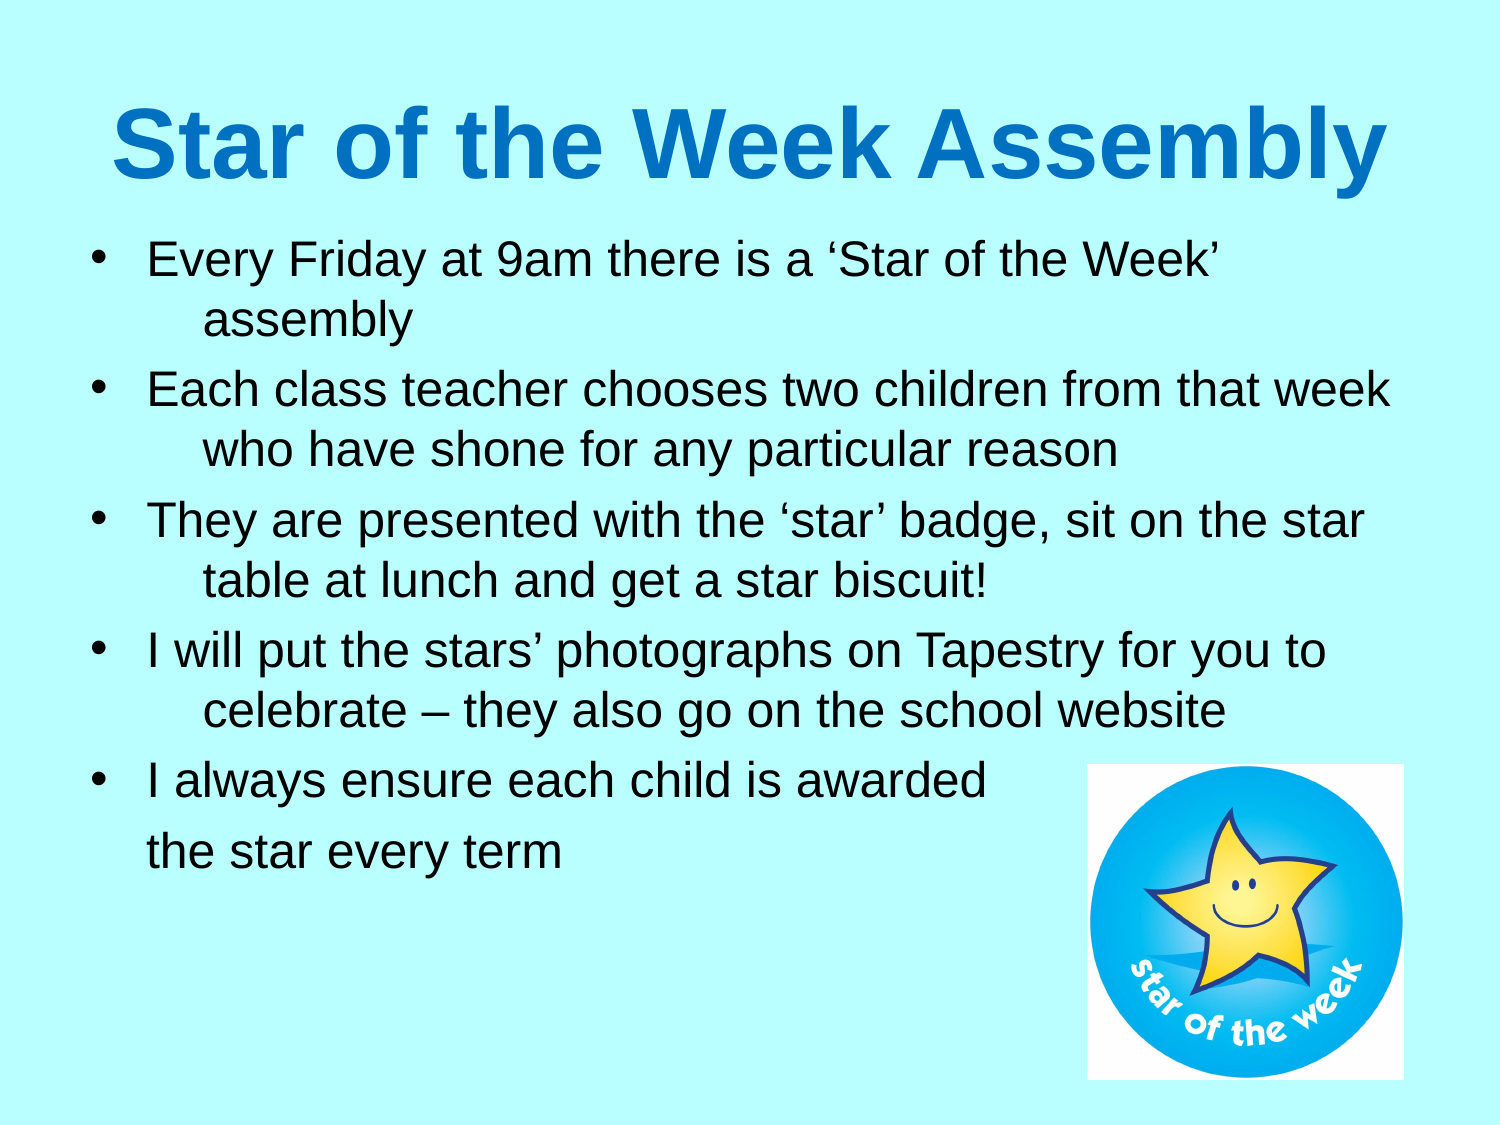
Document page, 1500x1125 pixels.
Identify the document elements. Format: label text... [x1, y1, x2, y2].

picture [1087, 764, 1404, 1080]
list Every Friday at 9am there is a ‘Star of the Week’ assembly Each class teacher chooses two children from that week who have shone for any particular reason They are presented with the ‘star’ badge, sit on the star table at lunch and get a star biscuit! I will put the stars’ photographs on Tapestry for you to celebrate – they also go on the school website I always ensure each child is awarded the star every term [75, 218, 1426, 907]
title Star of the Week Assembly [75, 45, 1426, 218]
